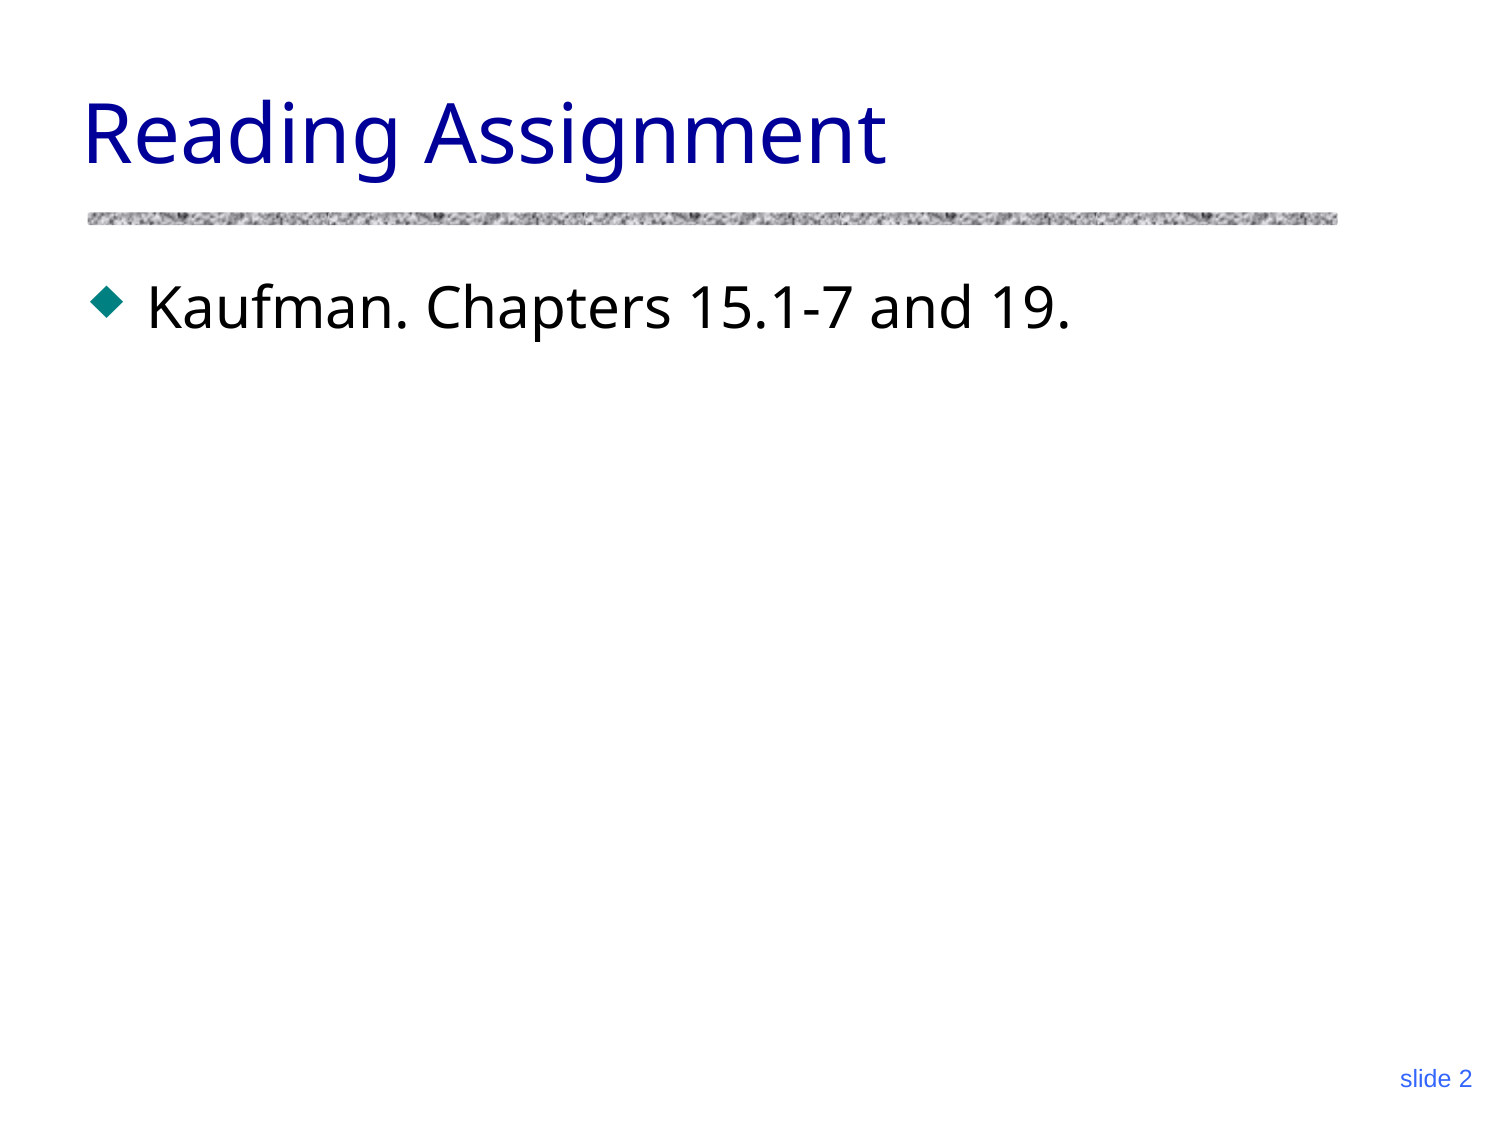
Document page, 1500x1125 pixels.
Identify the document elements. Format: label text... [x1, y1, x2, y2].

title Reading Assignment [66, 37, 1438, 188]
list Kaufman. Chapters 15.1-7 and 19. [74, 262, 1417, 1075]
picture [87, 212, 1338, 226]
text_box slide <number> [1174, 1025, 1488, 1101]
